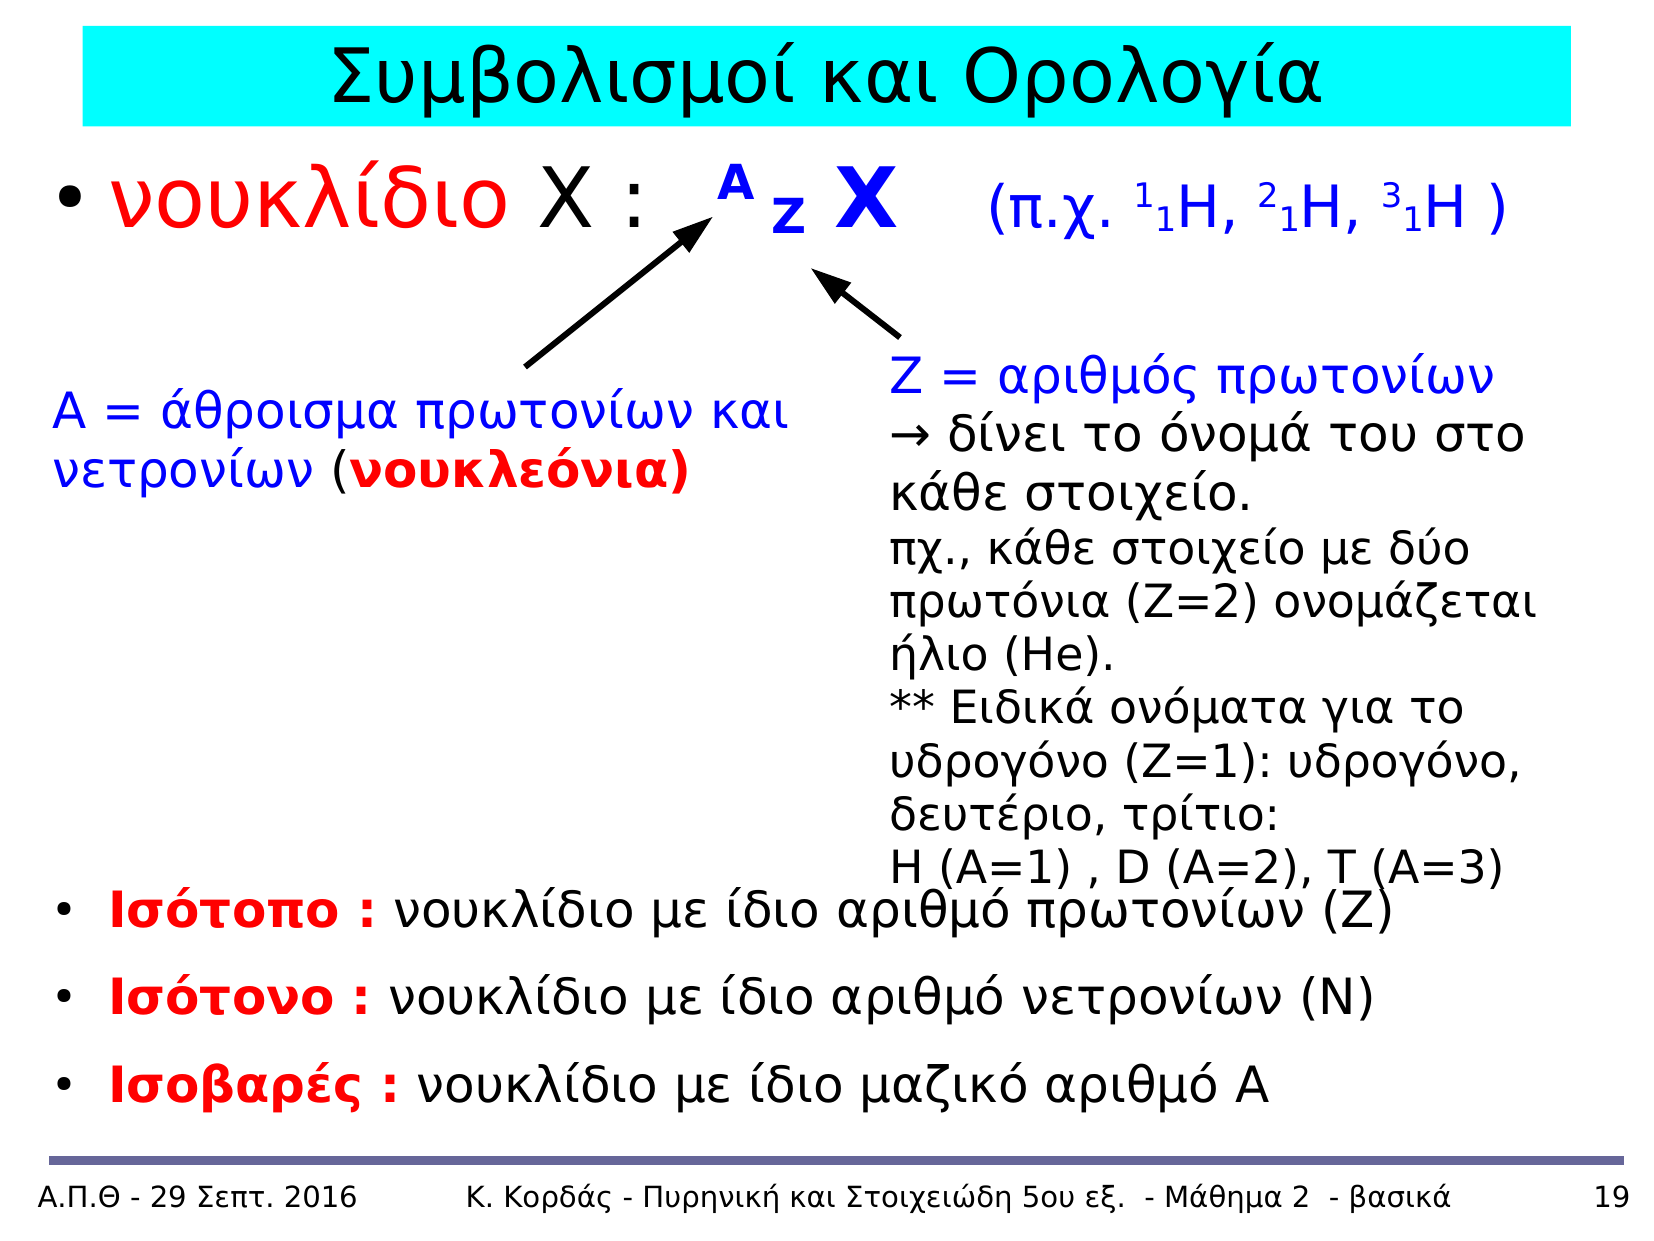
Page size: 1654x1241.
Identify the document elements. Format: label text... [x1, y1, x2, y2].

text_box Ζ = αριθμός πρωτονίων → δίνει το όνομά του στο κάθε στοιχείο. πχ., κάθε στοιχείο με δύο πρωτόνια (Ζ=2) ονομάζεται ήλιο (He). ** Ειδικά ονόματα για το υδρογόνο (Ζ=1): υδρογόνο, δευτέριο, τρίτιο: Η (A=1) , D (A=2), T (A=3) [874, 339, 1587, 905]
list νουκλίδιο Χ : Α Ζ Χ (π.χ. 11H, 21H, 31H ) Ισότοπο : νουκλίδιο με ίδιο αριθμό πρωτονίων (Ζ) Ισότονο : νουκλίδιο με ίδιο αριθμό νετρονίων (Ν) Ισοβαρές : νουκλίδιο με ίδιο μαζικό αριθμό Α [37, 150, 1571, 1147]
title Συμβολισμοί και Ορολογία [82, 32, 1571, 120]
text_box Α = άθροισμα πρωτονίων και νετρονίων (νουκλεόνια) [37, 375, 826, 507]
